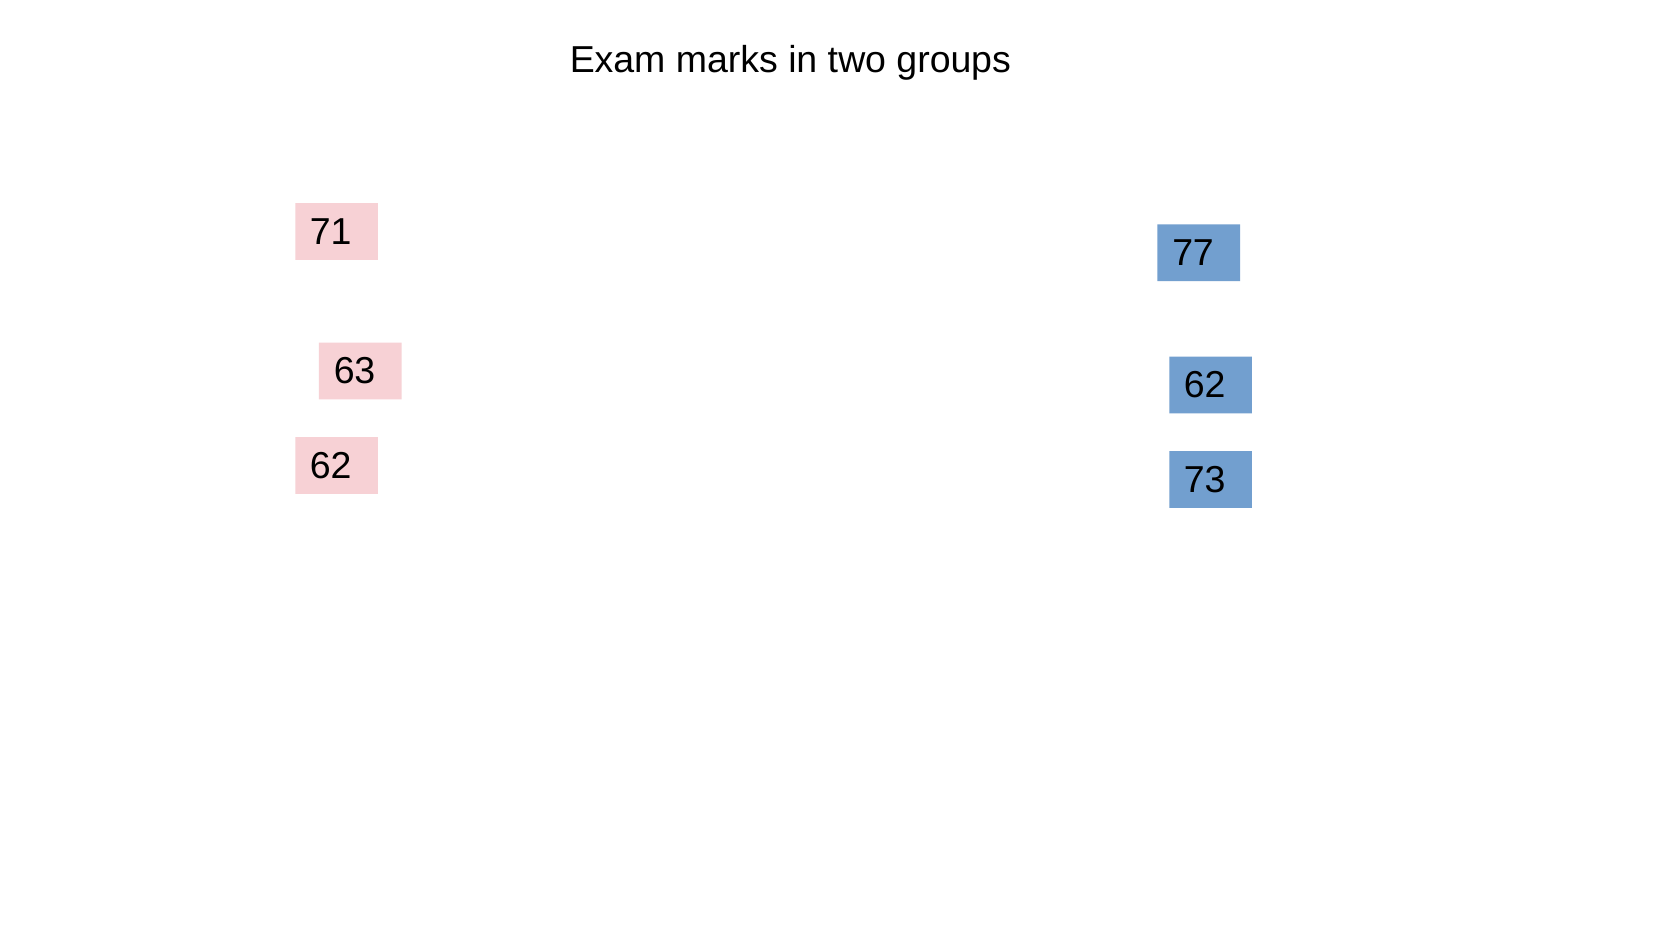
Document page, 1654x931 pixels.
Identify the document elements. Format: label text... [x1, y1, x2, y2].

text_box 71 [295, 203, 378, 260]
text_box 77 [1157, 224, 1241, 282]
text_box 62 [1169, 356, 1252, 414]
text_box 62 [295, 437, 378, 494]
text_box 63 [318, 342, 402, 400]
text_box 73 [1169, 451, 1252, 508]
text_box Exam marks in two groups [555, 31, 1087, 88]
